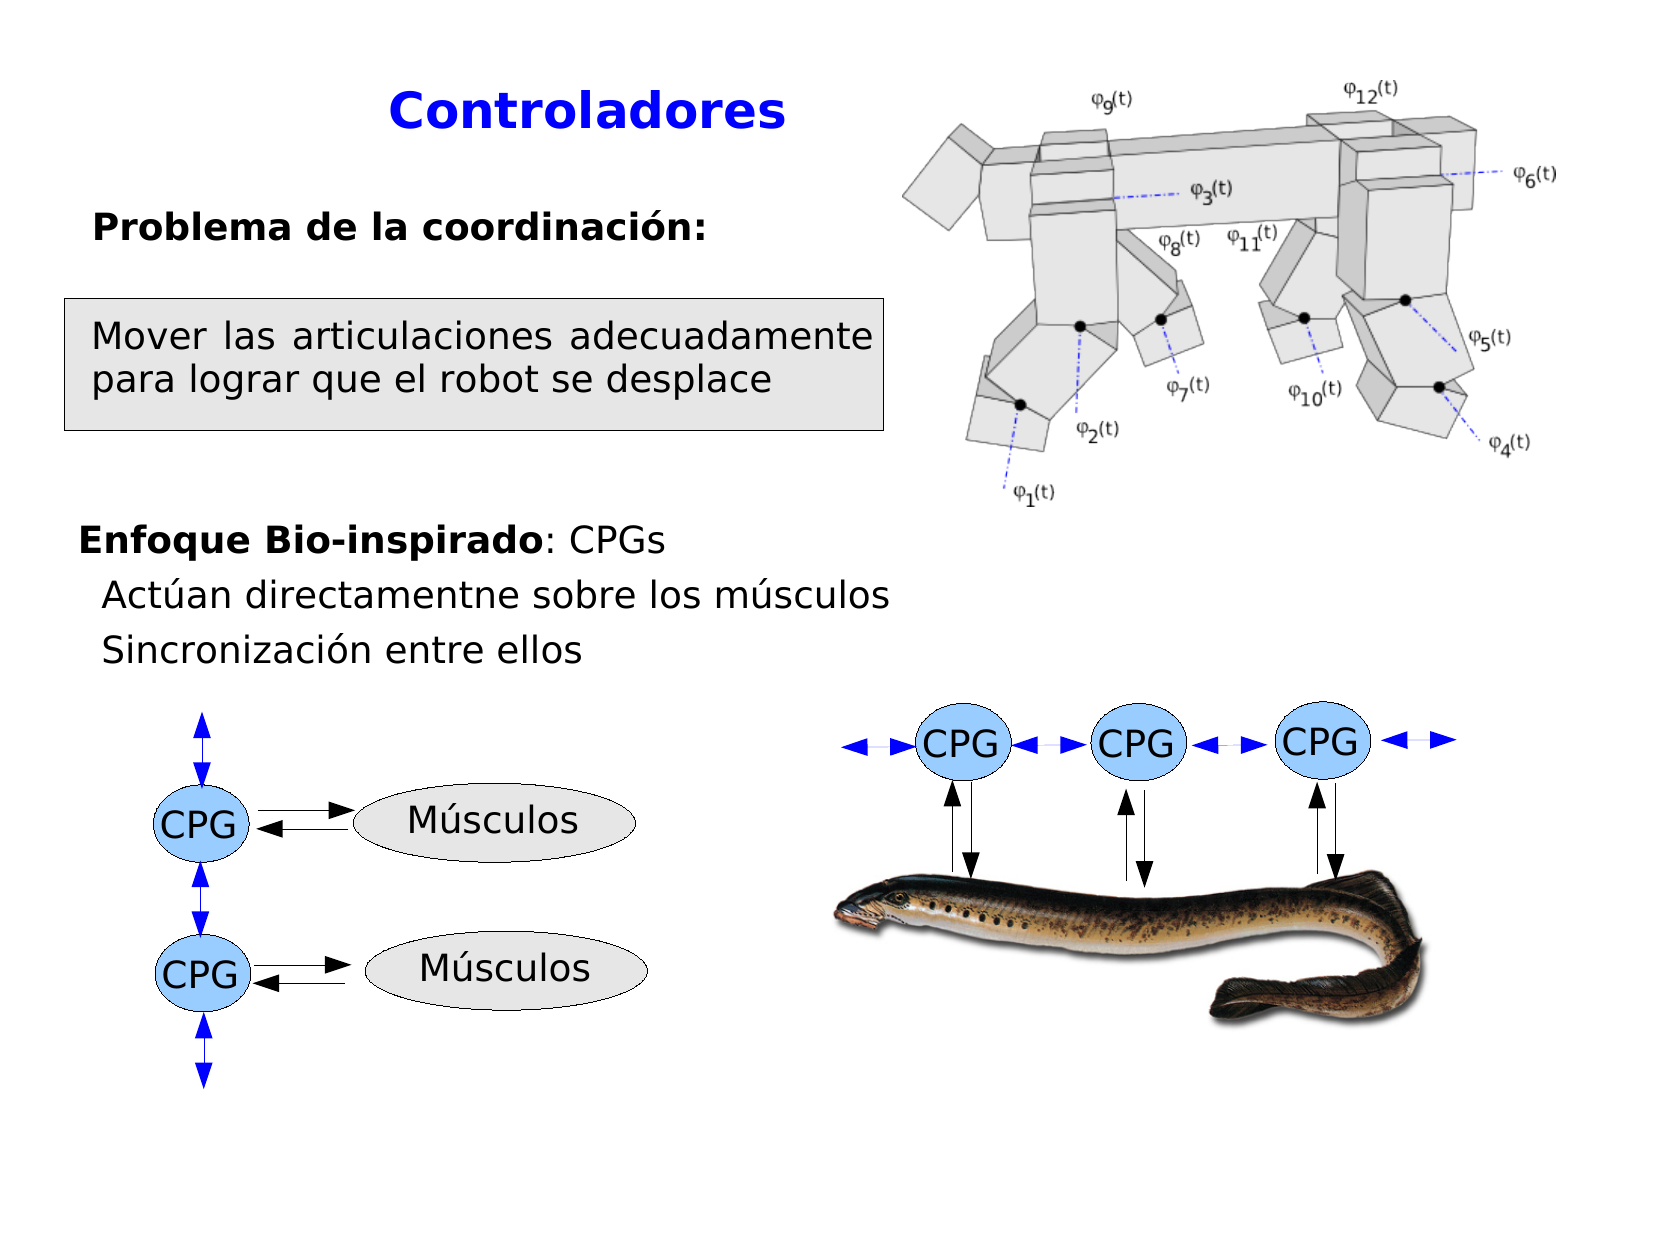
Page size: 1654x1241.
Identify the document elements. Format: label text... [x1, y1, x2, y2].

text_box CPG [144, 796, 252, 856]
text_box Mover las articulaciones adecuadamente para lograr que el robot se desplace [76, 307, 898, 410]
picture [789, 815, 1471, 1084]
text_box [404, 942, 648, 1011]
text_box [1104, 703, 1173, 715]
text_box CPG [1266, 713, 1373, 773]
text_box CPG [1082, 715, 1189, 774]
text_box CPG [146, 946, 253, 1005]
text_box [365, 943, 403, 998]
text_box [1297, 773, 1349, 780]
text_box [395, 794, 636, 863]
picture [902, 80, 1556, 507]
text_box [175, 856, 228, 863]
text_box CPG [907, 715, 1014, 774]
text_box Enfoque Bio-inspirado: CPGs Actúan directamentne sobre los músculos Sincronización entre ellos [51, 511, 926, 681]
text_box [1111, 774, 1166, 781]
text_box [64, 298, 884, 431]
text_box [421, 931, 591, 939]
text_box [929, 703, 998, 715]
text_box Músculos [391, 791, 592, 851]
text_box [936, 774, 991, 781]
text_box [175, 1005, 231, 1012]
text_box Problema de la coordinación: [65, 198, 799, 257]
text_box [168, 934, 238, 946]
text_box Músculos [403, 939, 604, 998]
text_box [353, 795, 391, 850]
text_box [167, 784, 235, 796]
text_box [1289, 701, 1357, 713]
text_box Controladores [373, 74, 795, 148]
text_box [410, 783, 579, 791]
